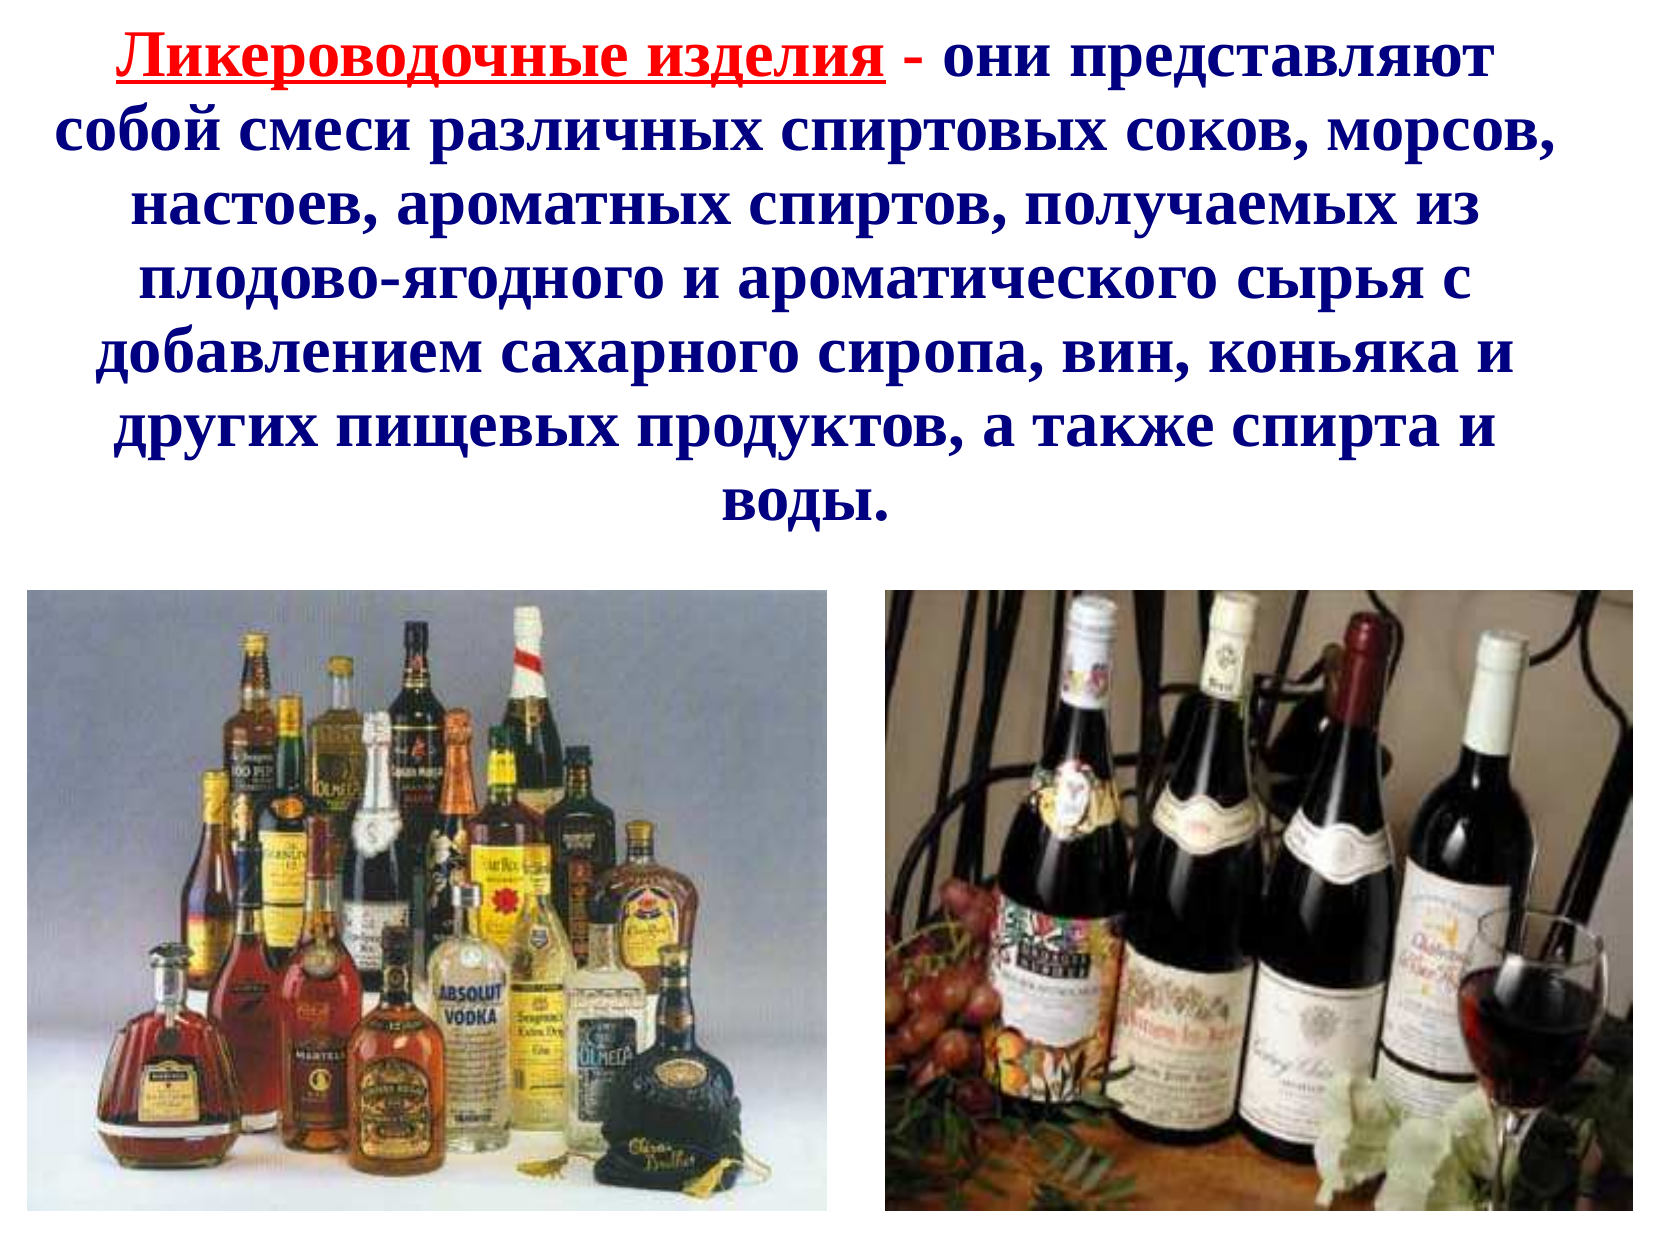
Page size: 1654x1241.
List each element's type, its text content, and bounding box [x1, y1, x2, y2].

title Ликероводочные изделия - они представляют собой смеси различных спиртовых соков, морсов, настоев, ароматных спиртов, получаемых из плодово-ягодного и ароматического сырья с добавлением сахарного сиропа, вин, коньяка и других пищевых продуктов, а также спирта и воды. [19, 0, 1593, 711]
text_box [885, 590, 1633, 1211]
text_box [27, 590, 827, 1211]
